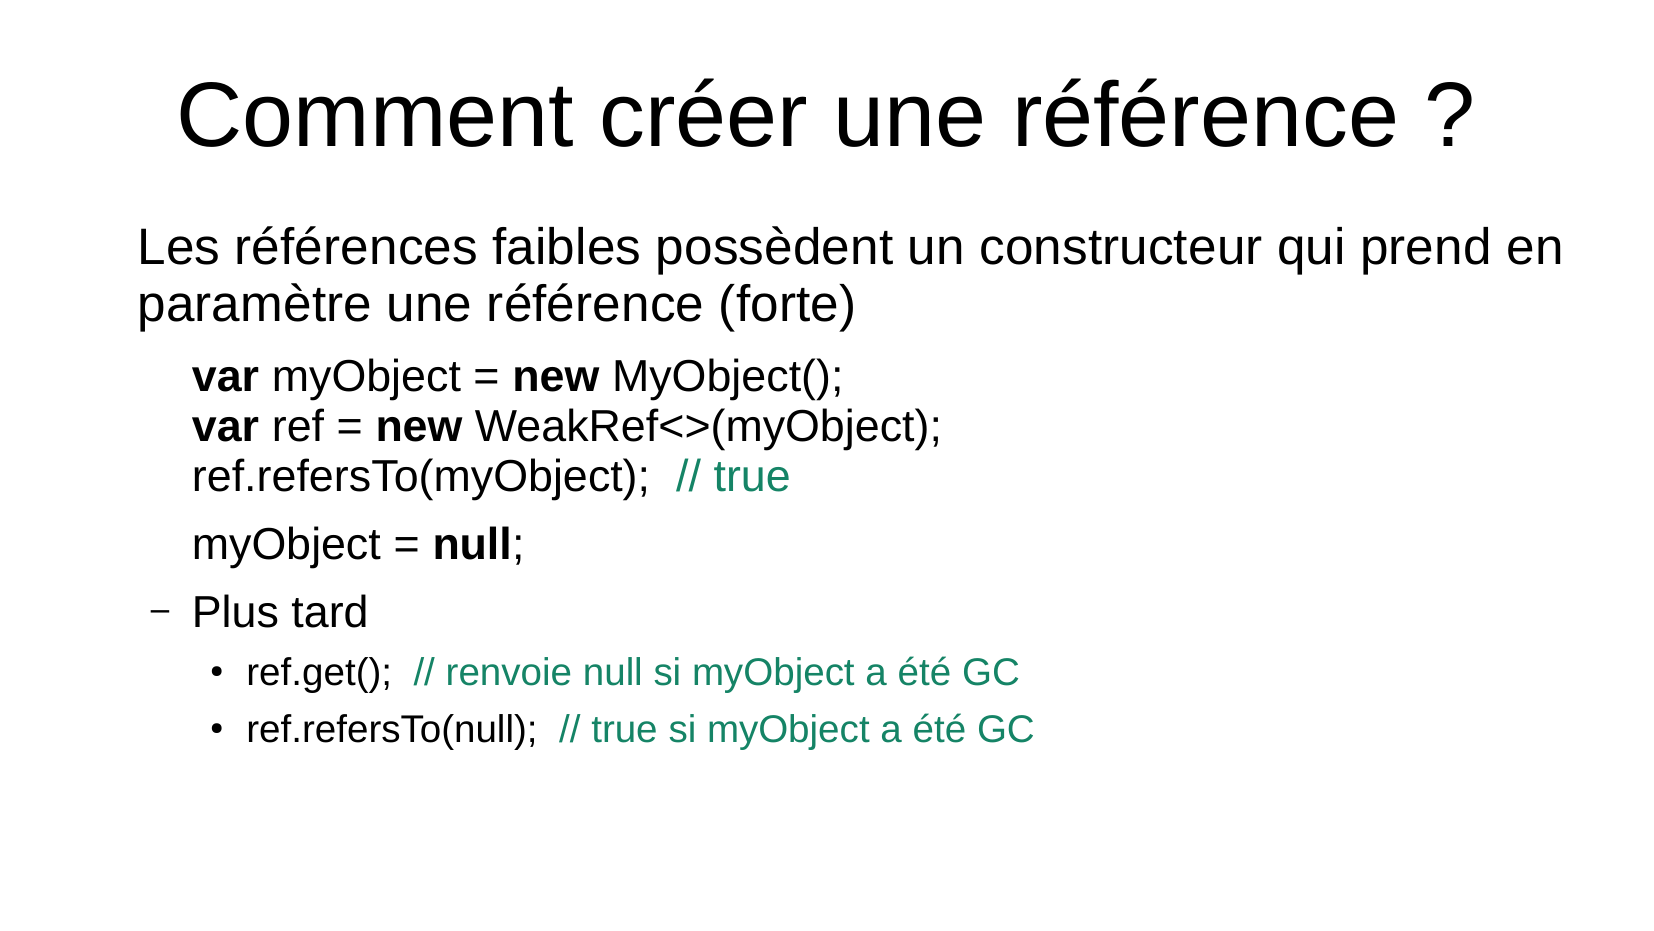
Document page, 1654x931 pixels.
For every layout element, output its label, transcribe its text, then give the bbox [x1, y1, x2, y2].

title Comment créer une référence ? [82, 37, 1571, 193]
list Les références faibles possèdent un constructeur qui prend en paramètre une référence (forte) var myObject = new MyObject(); var ref = new WeakRef<>(myObject); ref.refersTo(myObject); // true myObject = null; Plus tard ref.get(); // renvoie null si myObject a été GC ref.refersTo(null); // true si myObject a été GC [82, 217, 1571, 758]
